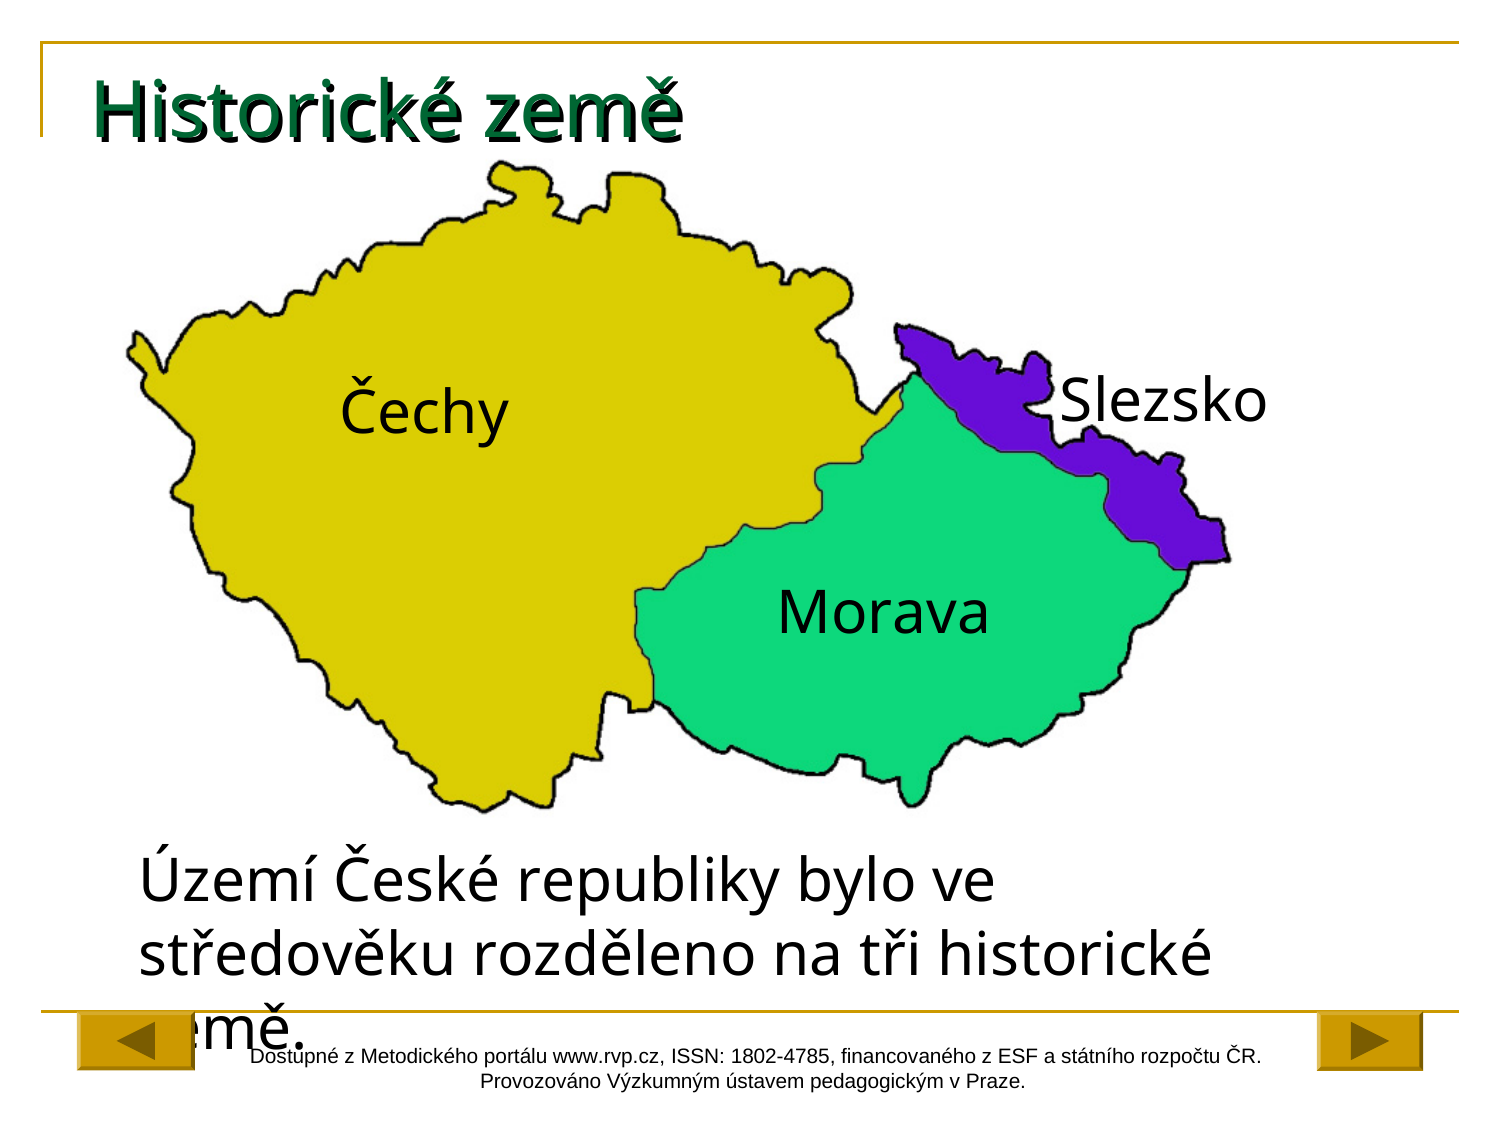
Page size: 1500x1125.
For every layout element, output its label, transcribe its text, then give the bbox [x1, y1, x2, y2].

text_box [1318, 1011, 1424, 1071]
picture [112, 148, 1245, 833]
list Území České republiky bylo ve středověku rozděleno na tři historické země. [123, 834, 1282, 988]
text_box [78, 1011, 195, 1071]
title Historické země [75, 45, 1426, 173]
text_box Slezsko [1045, 361, 1306, 480]
text_box Čechy [324, 373, 538, 492]
text_box Morava [761, 574, 1057, 693]
